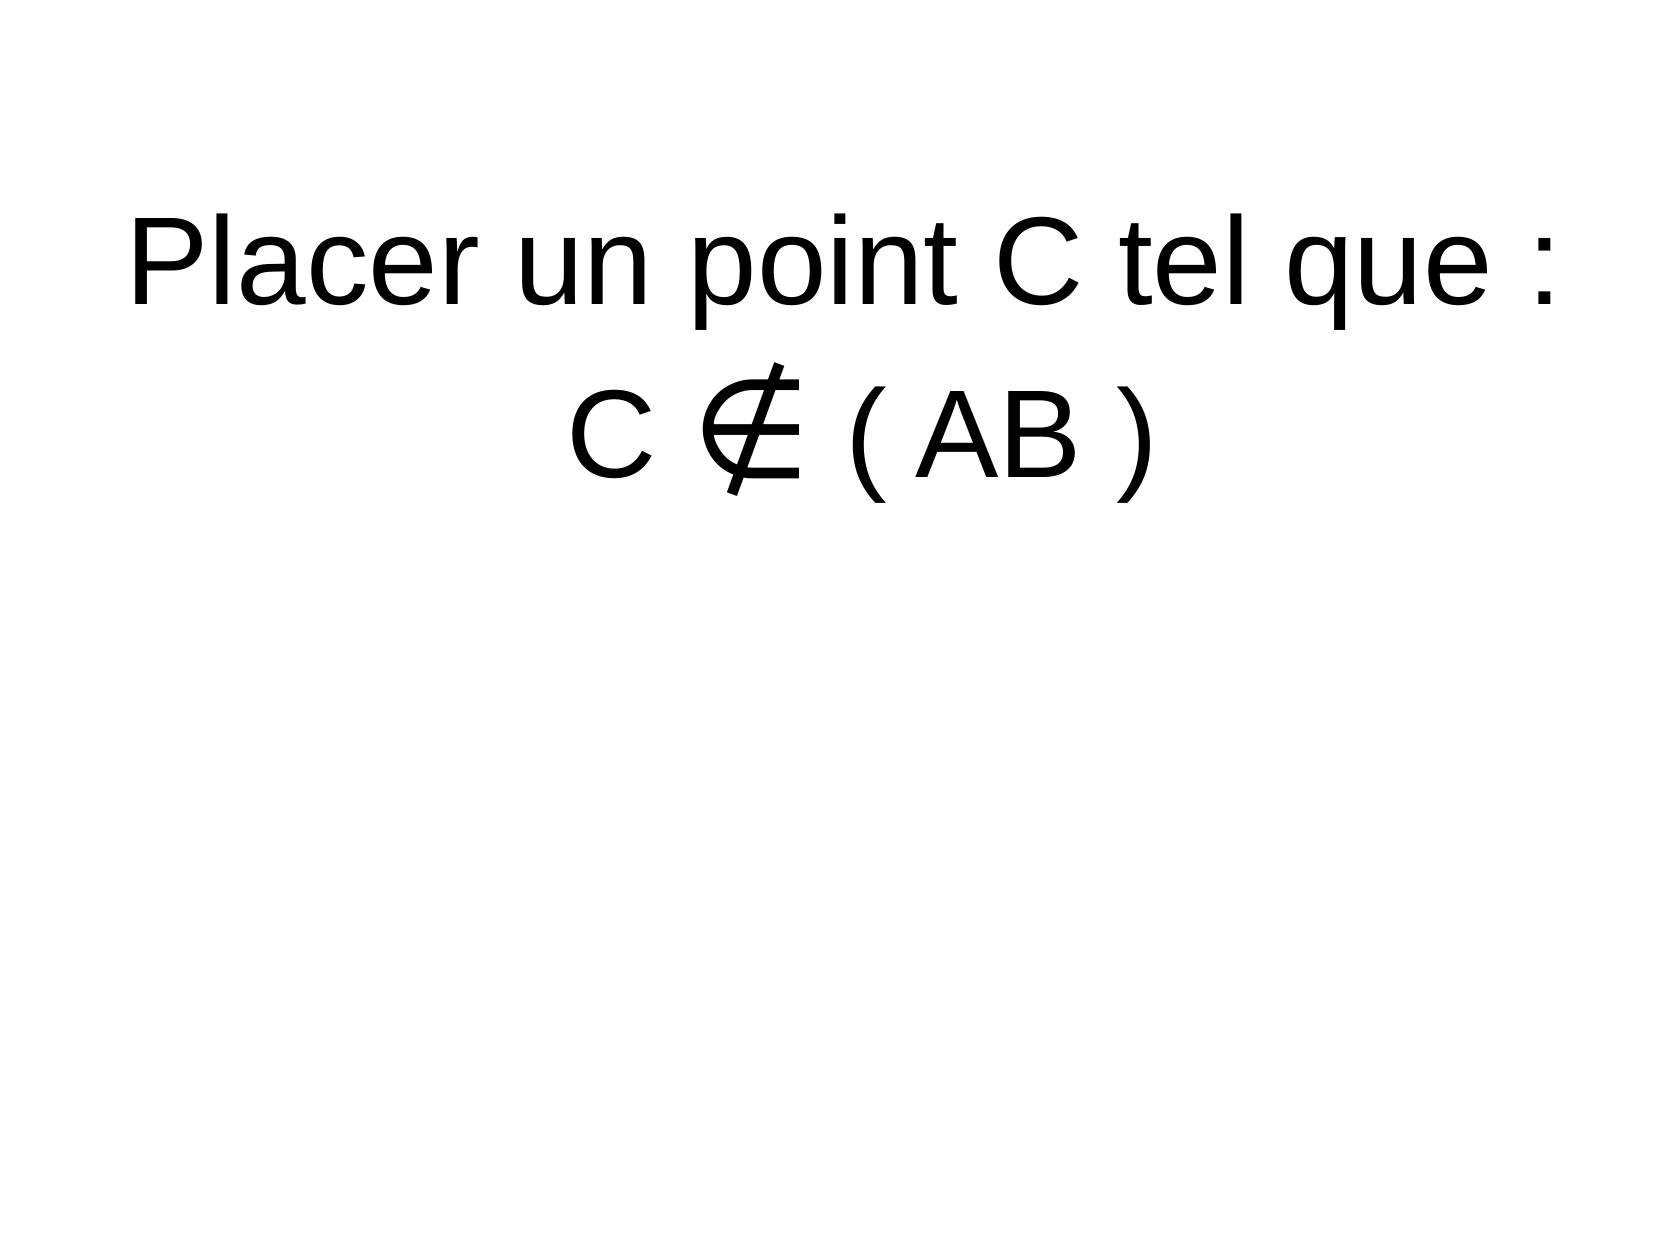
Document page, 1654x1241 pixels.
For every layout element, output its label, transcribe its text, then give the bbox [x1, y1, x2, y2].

subtitle Placer un point C tel que : C ∉ ( AB ) [118, 70, 1607, 638]
